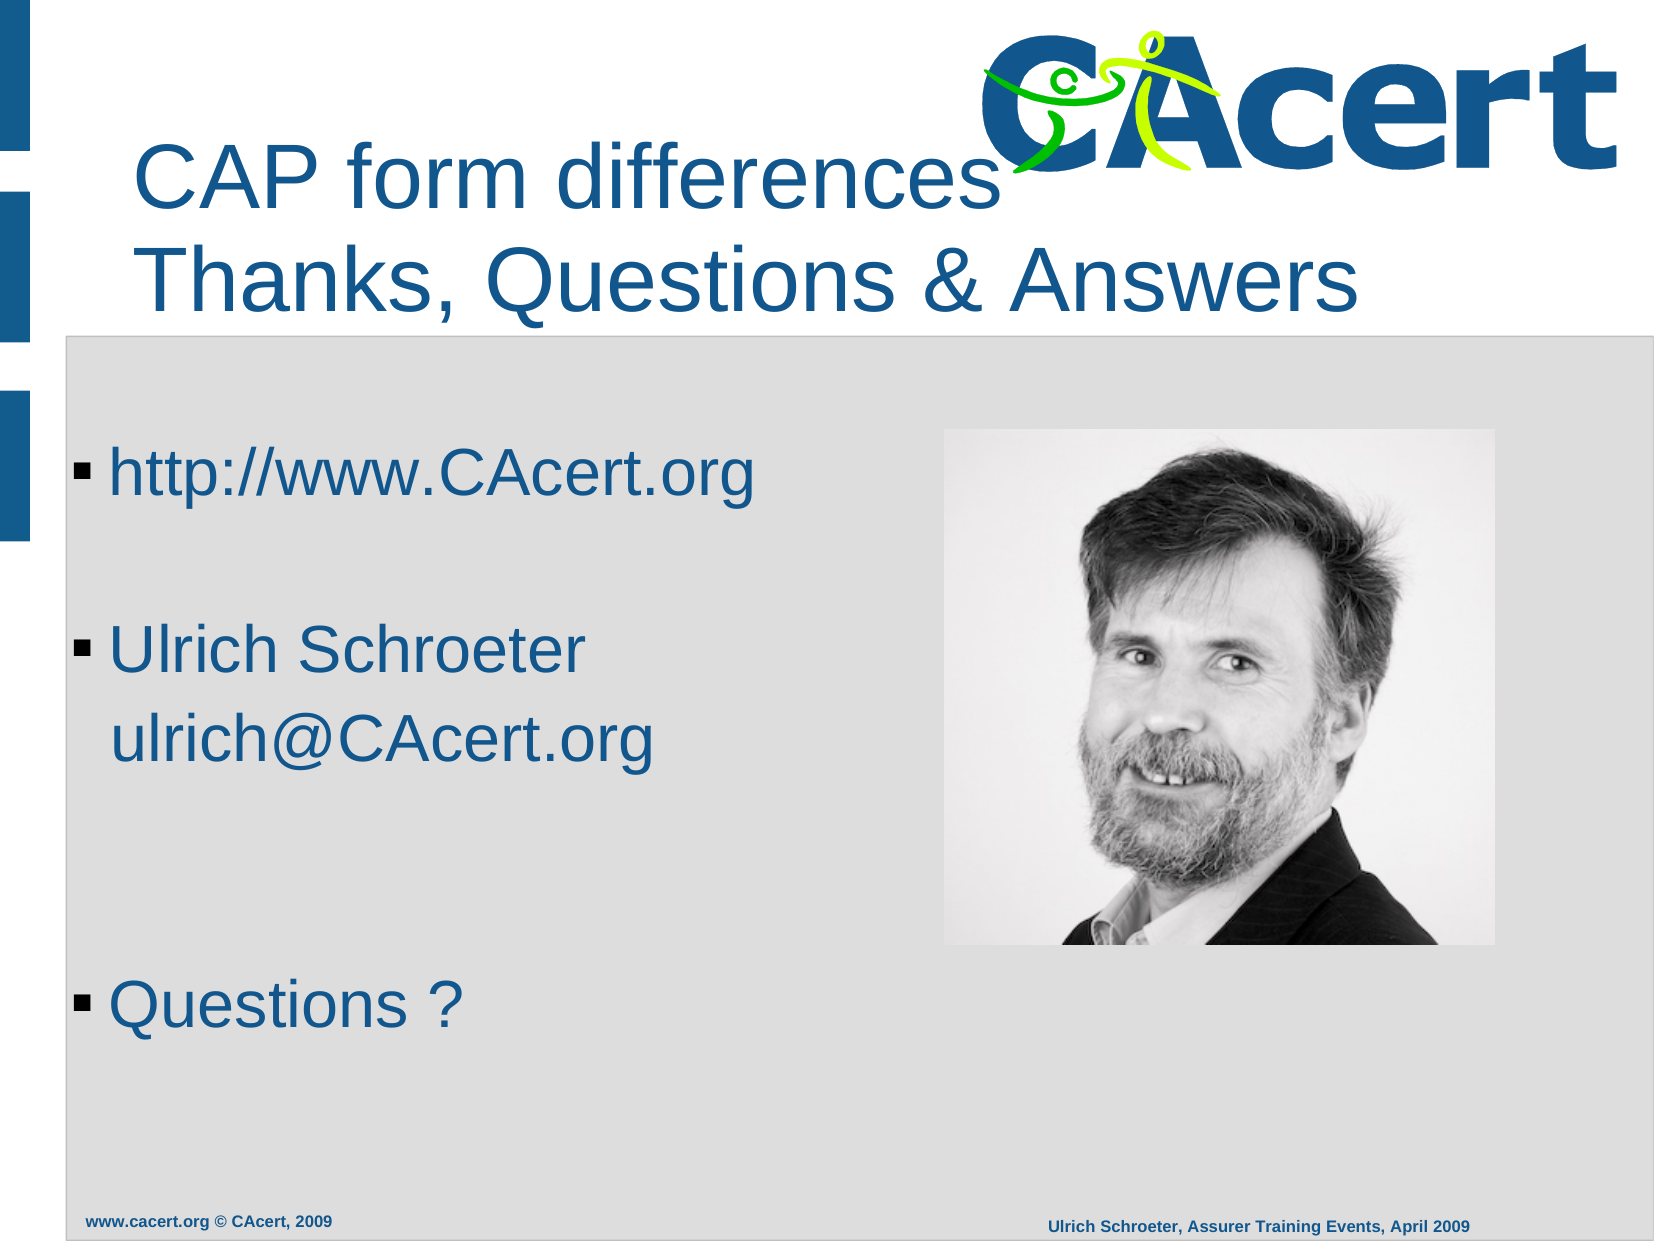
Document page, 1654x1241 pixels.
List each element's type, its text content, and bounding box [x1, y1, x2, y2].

text_box CAP form differences Thanks, Questions & Answers [118, 118, 1378, 339]
text_box http://www.CAcert.org Ulrich Schroeter ulrich@CAcert.org Questions ? [59, 413, 773, 1153]
picture [944, 429, 1495, 945]
